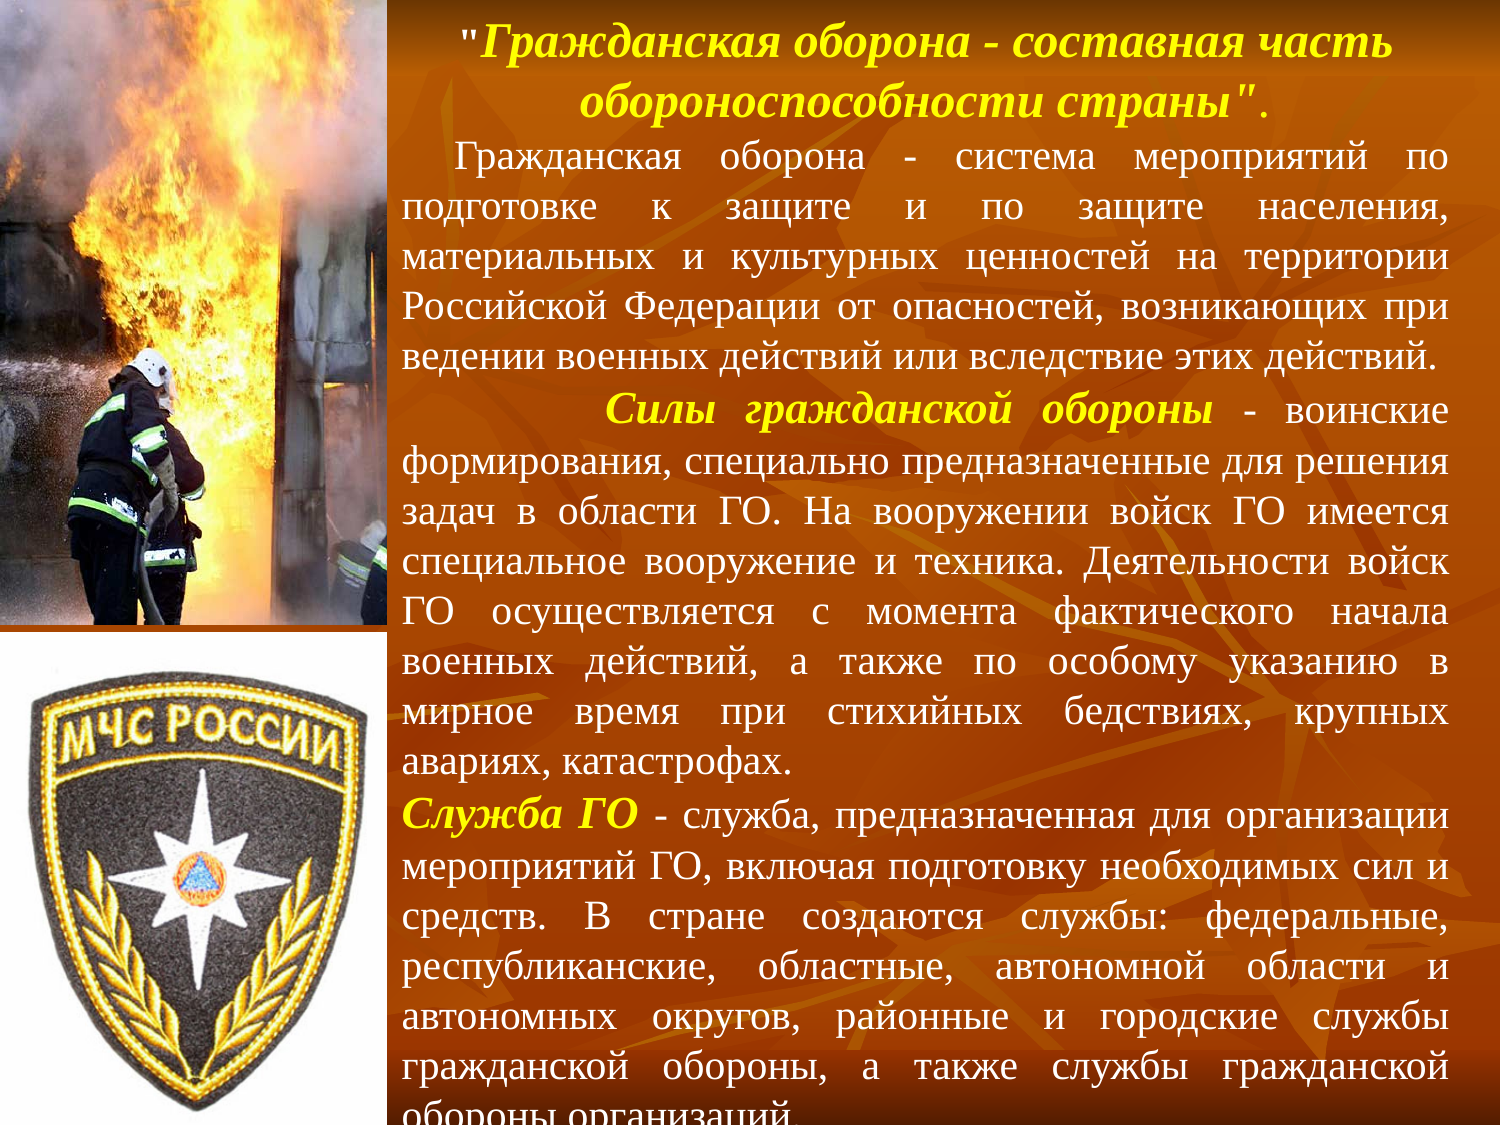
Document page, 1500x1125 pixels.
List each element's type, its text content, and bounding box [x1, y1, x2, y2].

text_box "Гражданская оборона - составная часть обороноспособности страны". Гражданская оборона - система мероприятий по подготовке к защите и по защите населения, материальных и культурных ценностей на территории Российской Федерации от опасностей, возникающих при ведении военных действий или вследствие этих действий. Силы гражданской обороны - воинские формирования, специально предназначенные для решения задач в области ГО. На вооружении войск ГО имеется специальное вооружение и техника. Деятельности войск ГО осуществляется с момента фактического начала военных действий, а также по особому указанию в мирное время при стихийных бедствиях, крупных авариях, катастрофах. Служба ГО - служба, предназначенная для организации мероприятий ГО, включая подготовку необходимых сил и средств. В стране создаются службы: федеральные, республиканские, областные, автономной области и автономных округов, районные и городские службы гражданской обороны, а также службы гражданской обороны организаций. [386, 0, 1465, 1125]
picture [0, 0, 387, 625]
picture [0, 632, 387, 1125]
